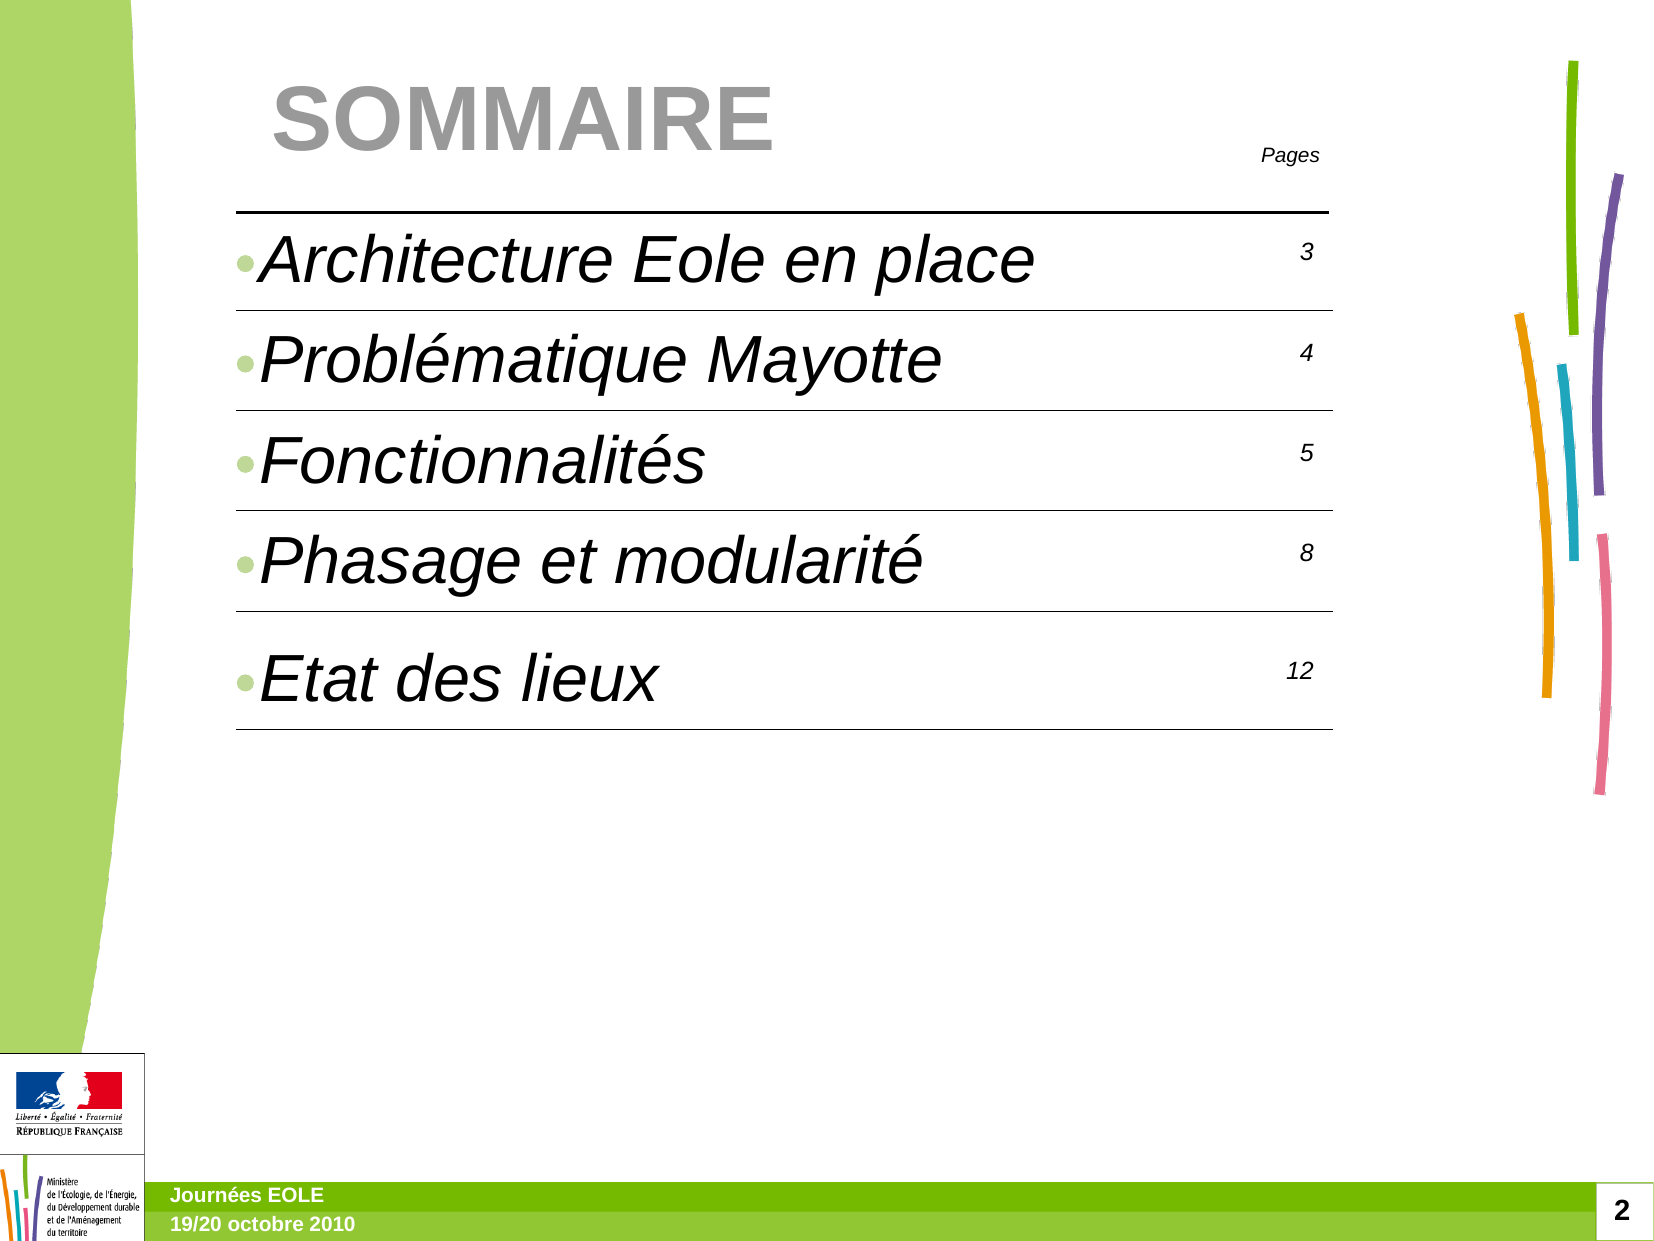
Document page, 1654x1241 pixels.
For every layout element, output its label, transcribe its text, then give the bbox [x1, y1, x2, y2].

text_box [236, 355, 254, 373]
text_box 12 [1230, 649, 1329, 699]
text_box [236, 455, 254, 473]
text_box [236, 556, 254, 574]
text_box Phasage et modularité [259, 509, 1245, 612]
text_box 3 [1230, 230, 1329, 280]
text_box [236, 674, 254, 692]
text_box Etat des lieux [259, 627, 1245, 730]
text_box Fonctionnalités [259, 411, 1245, 509]
text_box 8 [1230, 531, 1329, 581]
title SOMMAIRE [236, 67, 1506, 171]
text_box [236, 255, 254, 273]
text_box 5 [1230, 431, 1329, 481]
text_box 4 [1230, 330, 1329, 380]
text_box Architecture Eole en place [259, 208, 1245, 308]
text_box Problématique Mayotte [259, 308, 1245, 411]
picture [0, 0, 1654, 1241]
